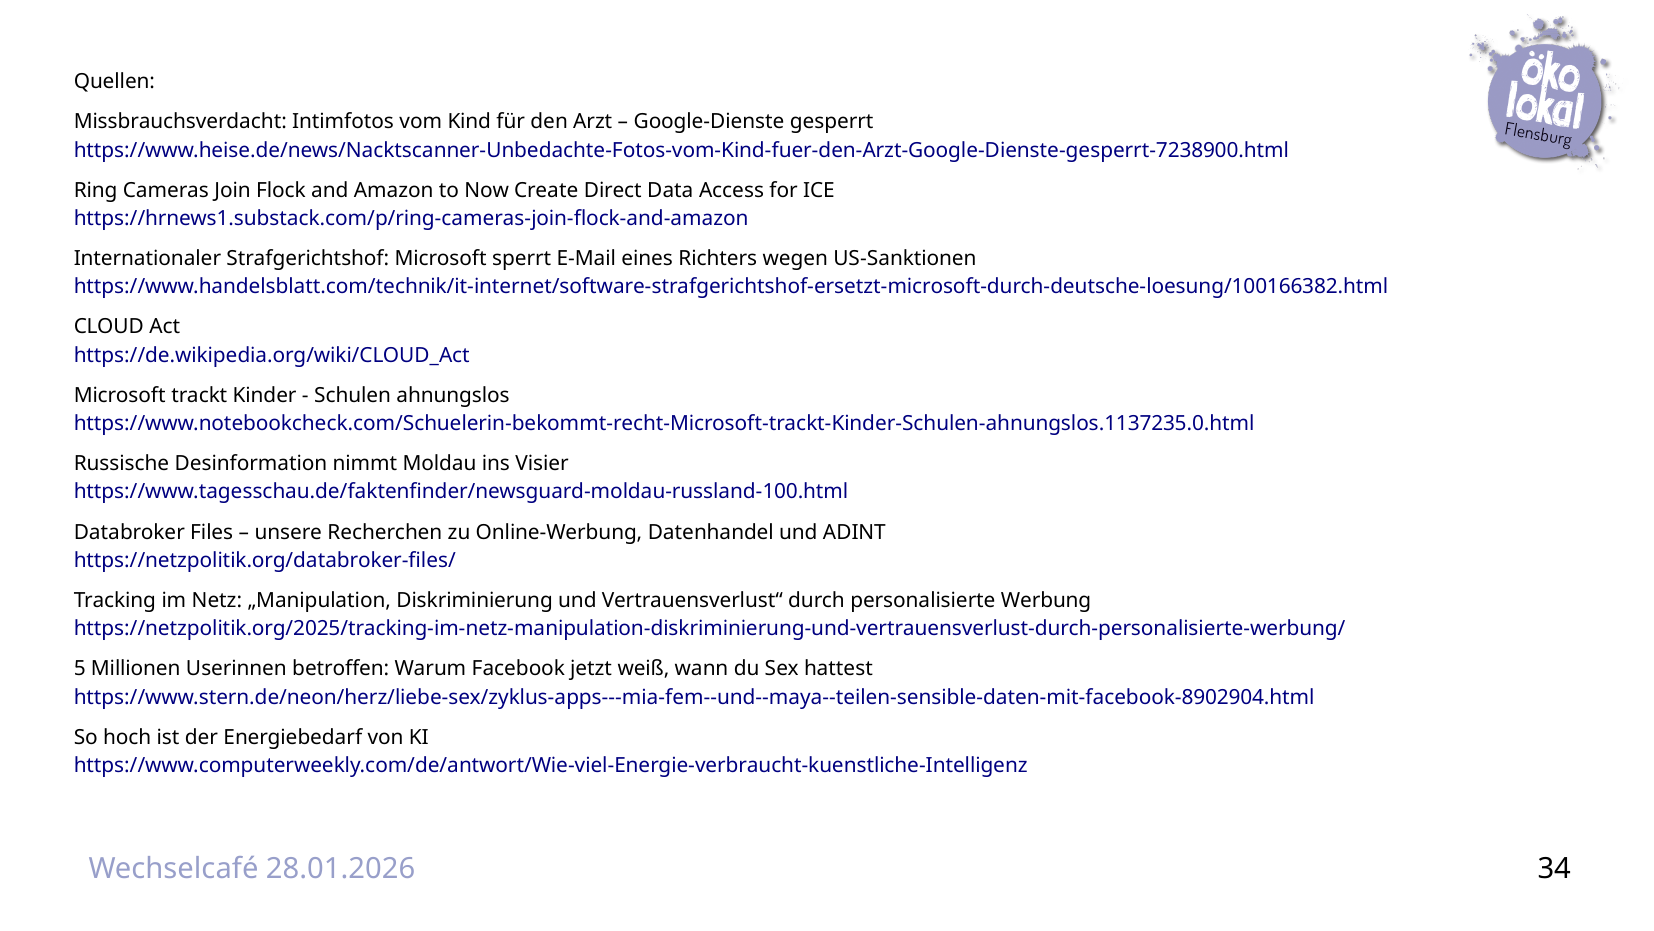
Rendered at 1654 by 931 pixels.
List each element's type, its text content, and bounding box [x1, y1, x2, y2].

picture [1444, 0, 1654, 178]
text_box Quellen: Missbrauchsverdacht: Intimfotos vom Kind für den Arzt – Google-Dienste gesperrt https://www.heise.de/news/Nacktscanner-Unbedachte-Fotos-vom-Kind-fuer-den-Arzt-Google-Dienste-gesperrt-7238900.html Ring Cameras Join Flock and Amazon to Now Create Direct Data Access for ICE https://hrnews1.substack.com/p/ring-cameras-join-flock-and-amazon Internationaler Strafgerichtshof: Microsoft sperrt E-Mail eines Richters wegen US-Sanktionen https://www.handelsblatt.com/technik/it-internet/software-strafgerichtshof-ersetzt-microsoft-durch-deutsche-loesung/100166382.html CLOUD Act https://de.wikipedia.org/wiki/CLOUD_Act Microsoft trackt Kinder - Schulen ahnungslos https://www.notebookcheck.com/Schuelerin-bekommt-recht-Microsoft-trackt-Kinder-Schulen-ahnungslos.1137235.0.html Russische Desinformation nimmt Moldau ins Visier https://www.tagesschau.de/faktenfinder/newsguard-moldau-russland-100.html Databroker Files – unsere Recherchen zu Online-Werbung, Datenhandel und ADINT https://netzpolitik.org/databroker-files/ Tracking im Netz: „Manipulation, Diskriminierung und Vertrauensverlust“ durch personalisierte Werbung https://netzpolitik.org/2025/tracking-im-netz-manipulation-diskriminierung-und-vertrauensverlust-durch-personalisierte-werbung/ 5 Millionen Userinnen betroffen: Warum Facebook jetzt weiß, wann du Sex hattest https://www.stern.de/neon/herz/liebe-sex/zyklus-apps---mia-fem--und--maya--teilen-sensible-daten-mit-facebook-8902904.html So hoch ist der Energiebedarf von KI https://www.computerweekly.com/de/antwort/Wie-viel-Energie-verbraucht-kuenstliche-Intelligenz [59, 59, 1178, 782]
